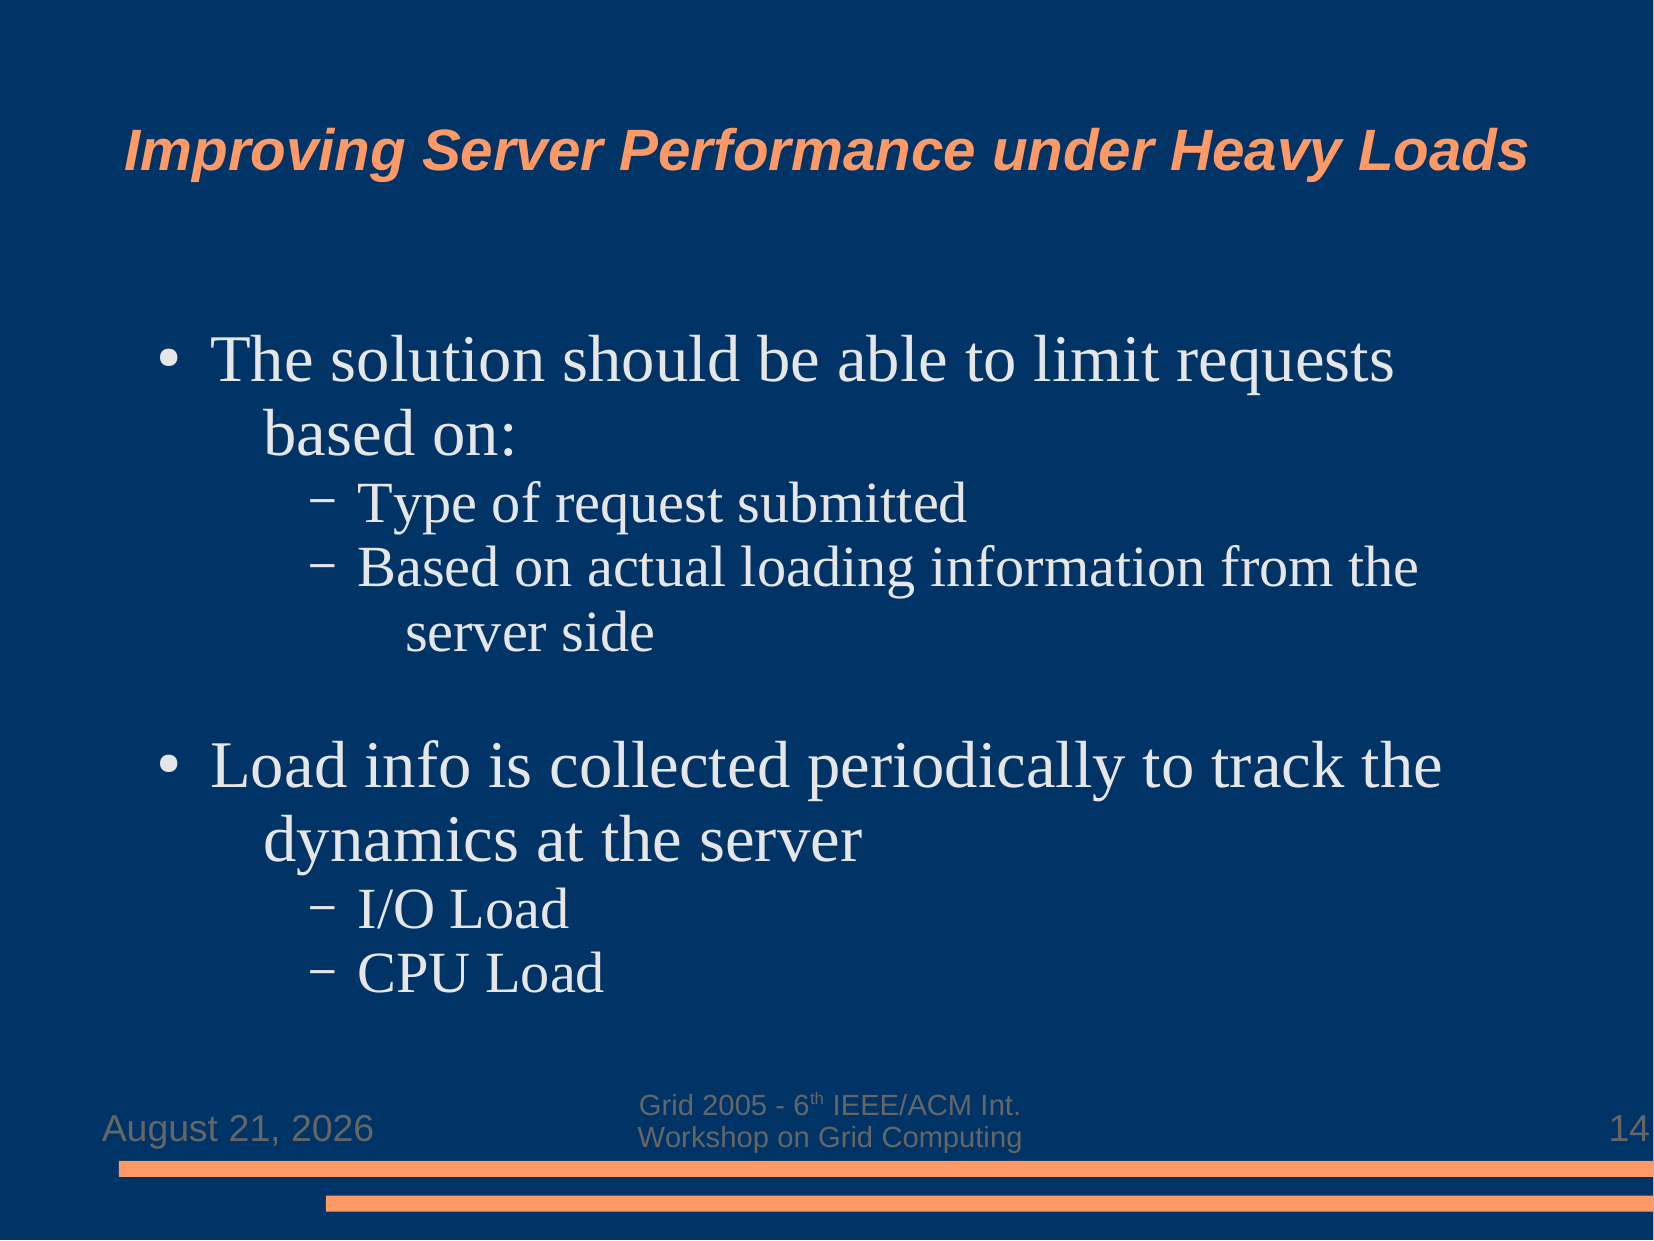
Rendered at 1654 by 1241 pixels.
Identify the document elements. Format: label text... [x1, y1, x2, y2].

list The solution should be able to limit requests based on: Type of request submitted Based on actual loading information from the server side Load info is collected periodically to track the dynamics at the server I/O Load CPU Load [121, 322, 1561, 1133]
title Improving Server Performance under Heavy Loads [121, 46, 1534, 254]
